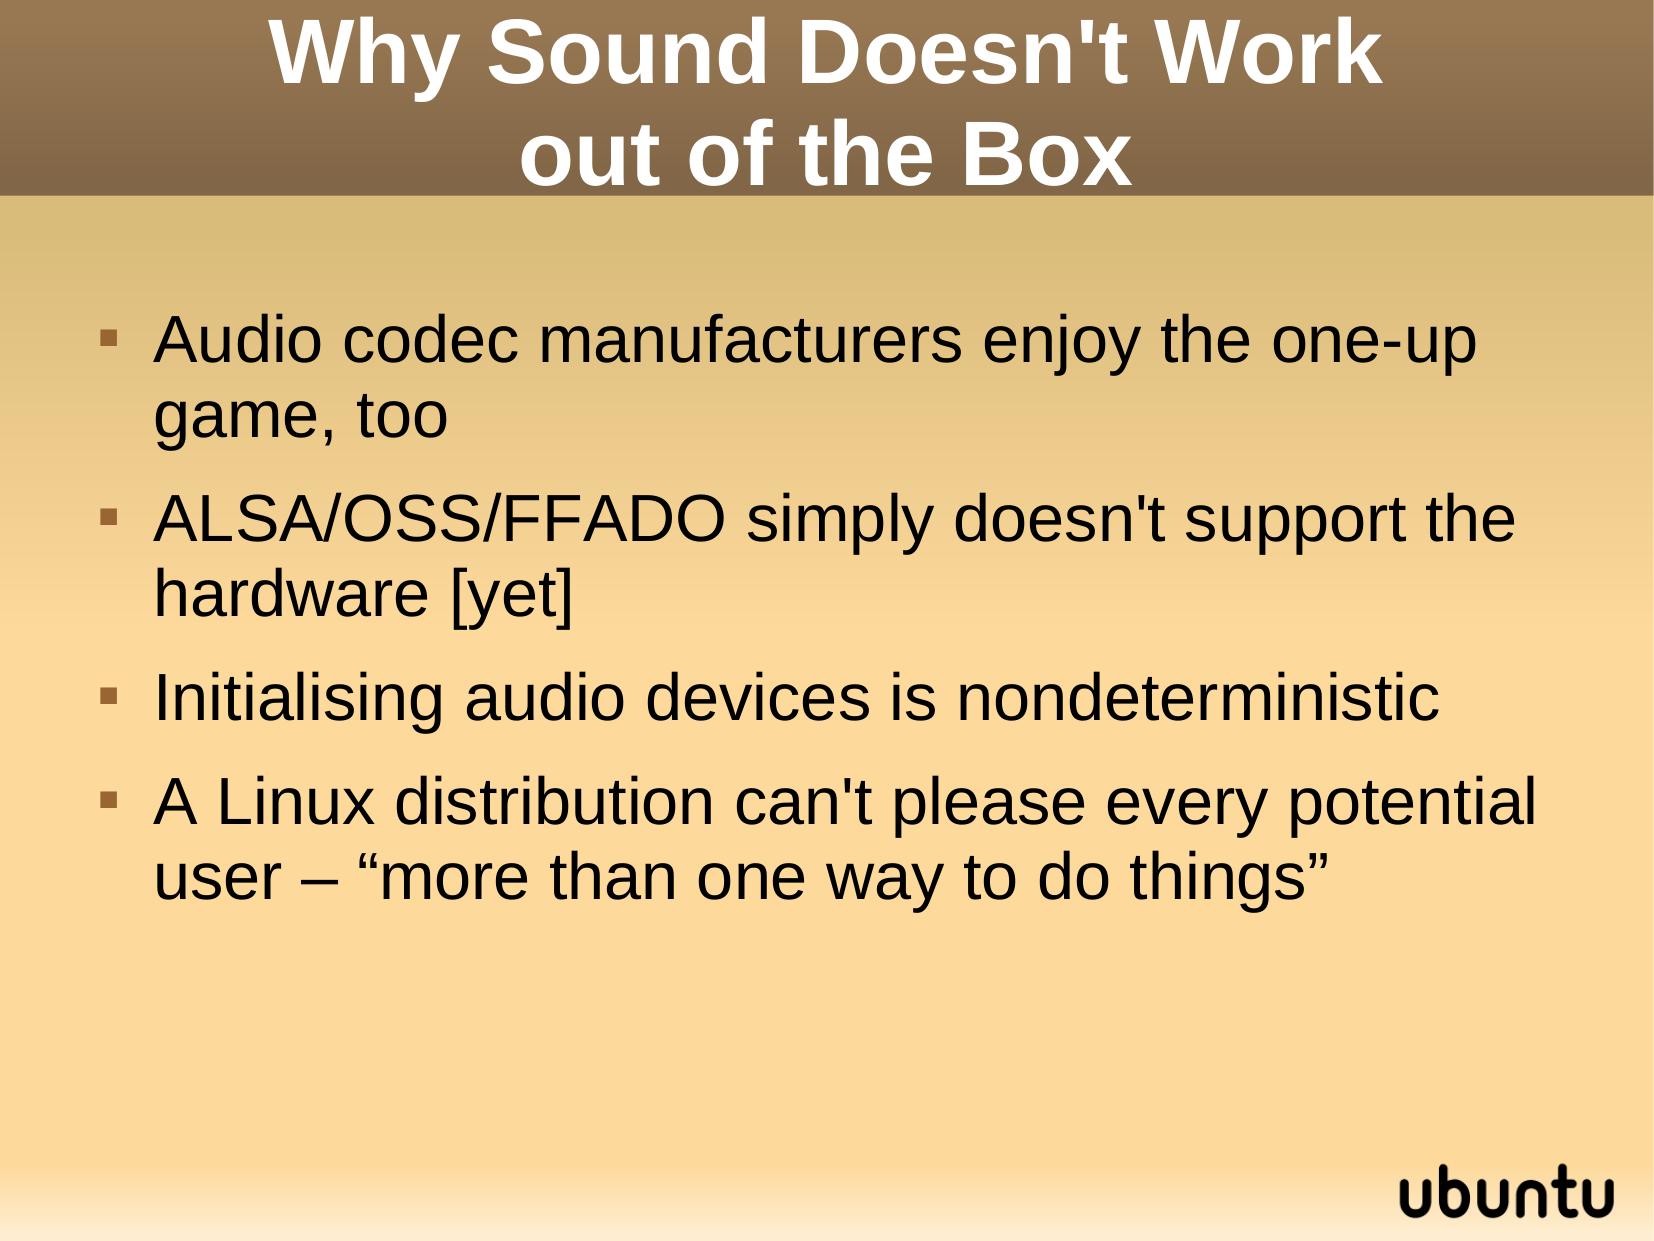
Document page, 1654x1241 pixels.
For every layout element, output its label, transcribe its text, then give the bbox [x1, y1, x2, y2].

list Audio codec manufacturers enjoy the one-up game, too ALSA/OSS/FFADO simply doesn't support the hardware [yet] Initialising audio devices is nondeterministic A Linux distribution can't please every potential user – “more than one way to do things” [82, 302, 1571, 1106]
title Why Sound Doesn't Work out of the Box [112, 0, 1541, 206]
picture [0, 0, 1654, 1241]
